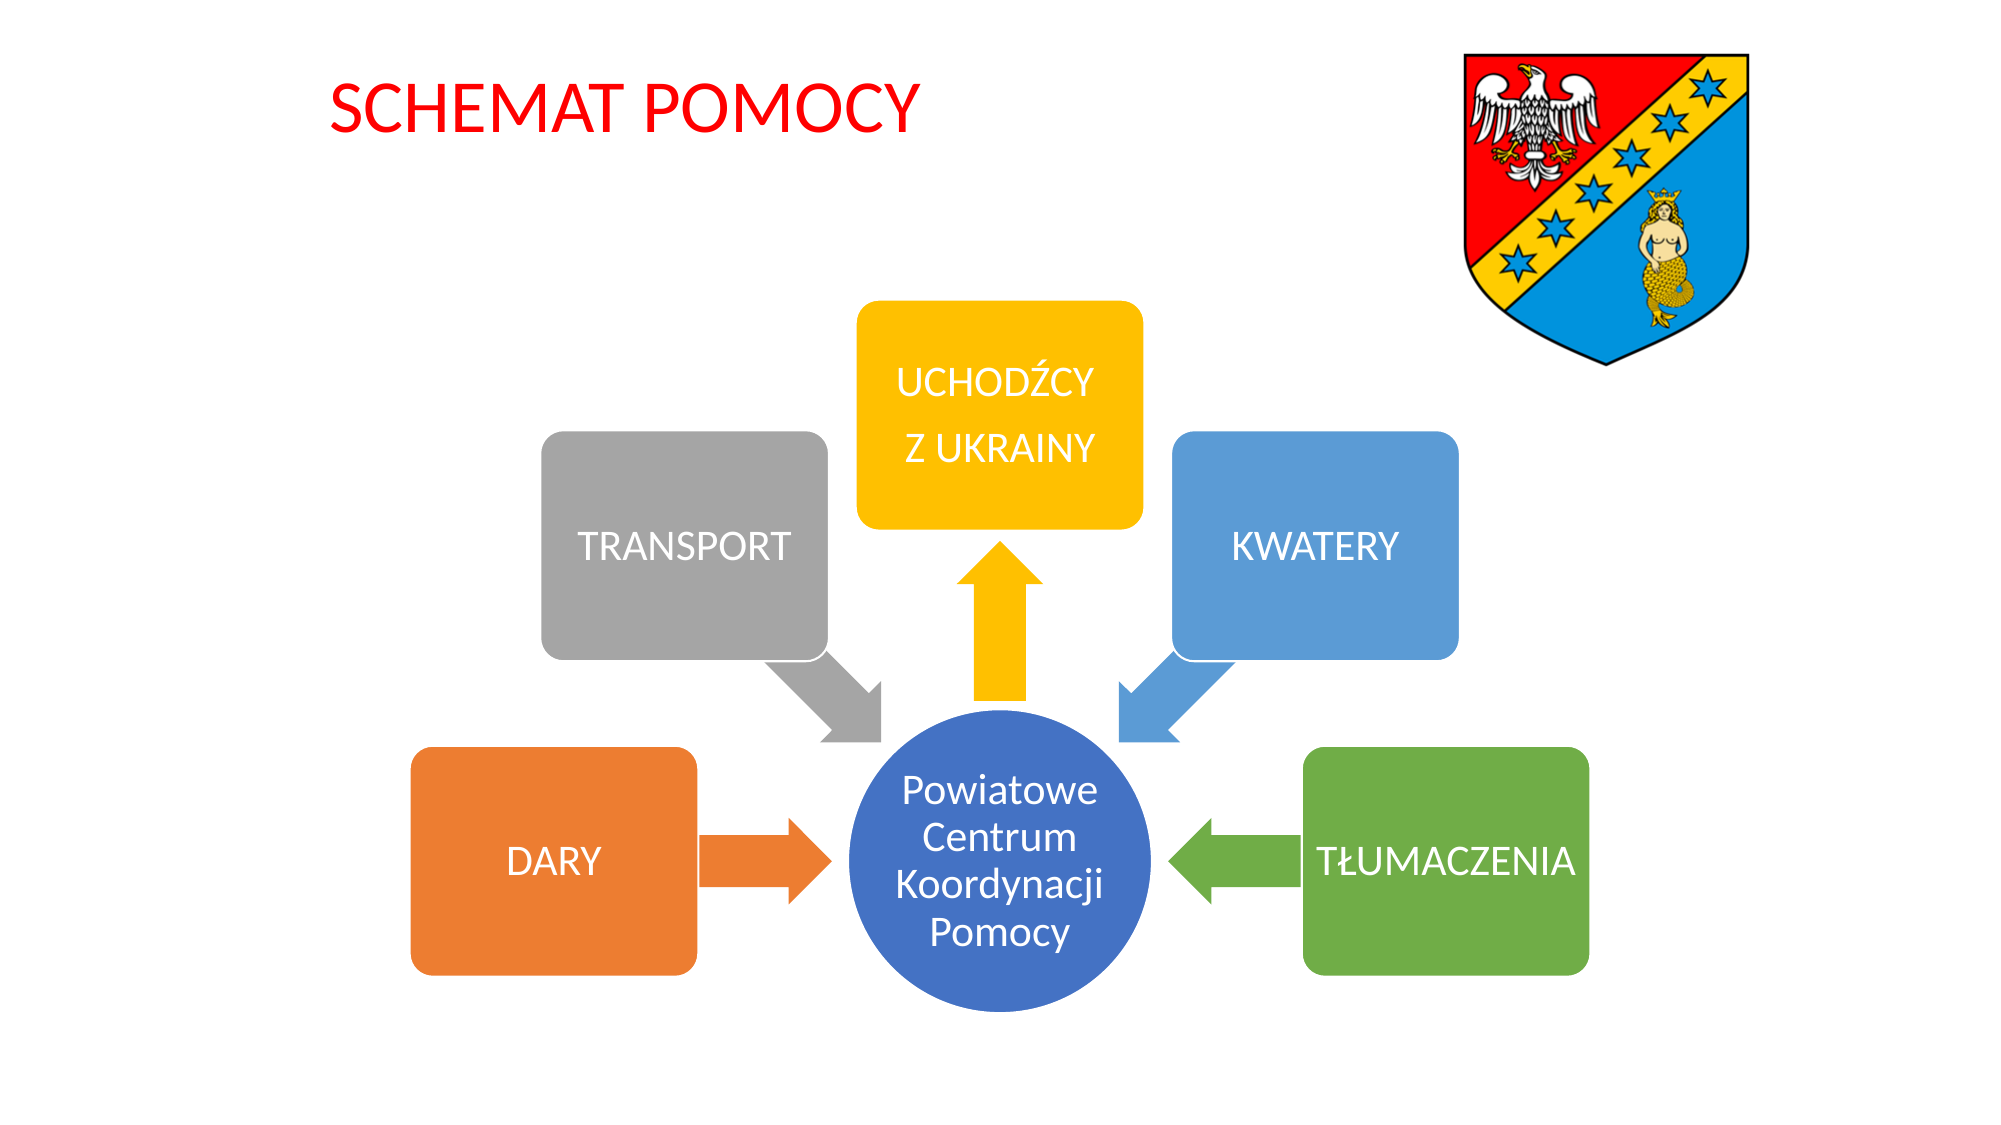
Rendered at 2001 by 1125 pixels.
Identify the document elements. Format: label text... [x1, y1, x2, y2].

text_box TRANSPORT [540, 430, 829, 662]
text_box [699, 817, 832, 905]
text_box KWATERY [1171, 430, 1460, 662]
text_box [956, 540, 1044, 701]
text_box Powiatowe Centrum Koordynacji Pomocy [848, 709, 1152, 1014]
text_box SCHEMAT POMOCY [137, 49, 1114, 156]
text_box DARY [409, 745, 699, 977]
text_box TŁUMACZENIA [1301, 745, 1591, 977]
text_box [1118, 650, 1236, 743]
text_box [764, 650, 882, 743]
text_box UCHODŹCY Z UKRAINY [855, 299, 1145, 531]
picture [1459, 49, 1754, 371]
text_box [1168, 817, 1301, 905]
